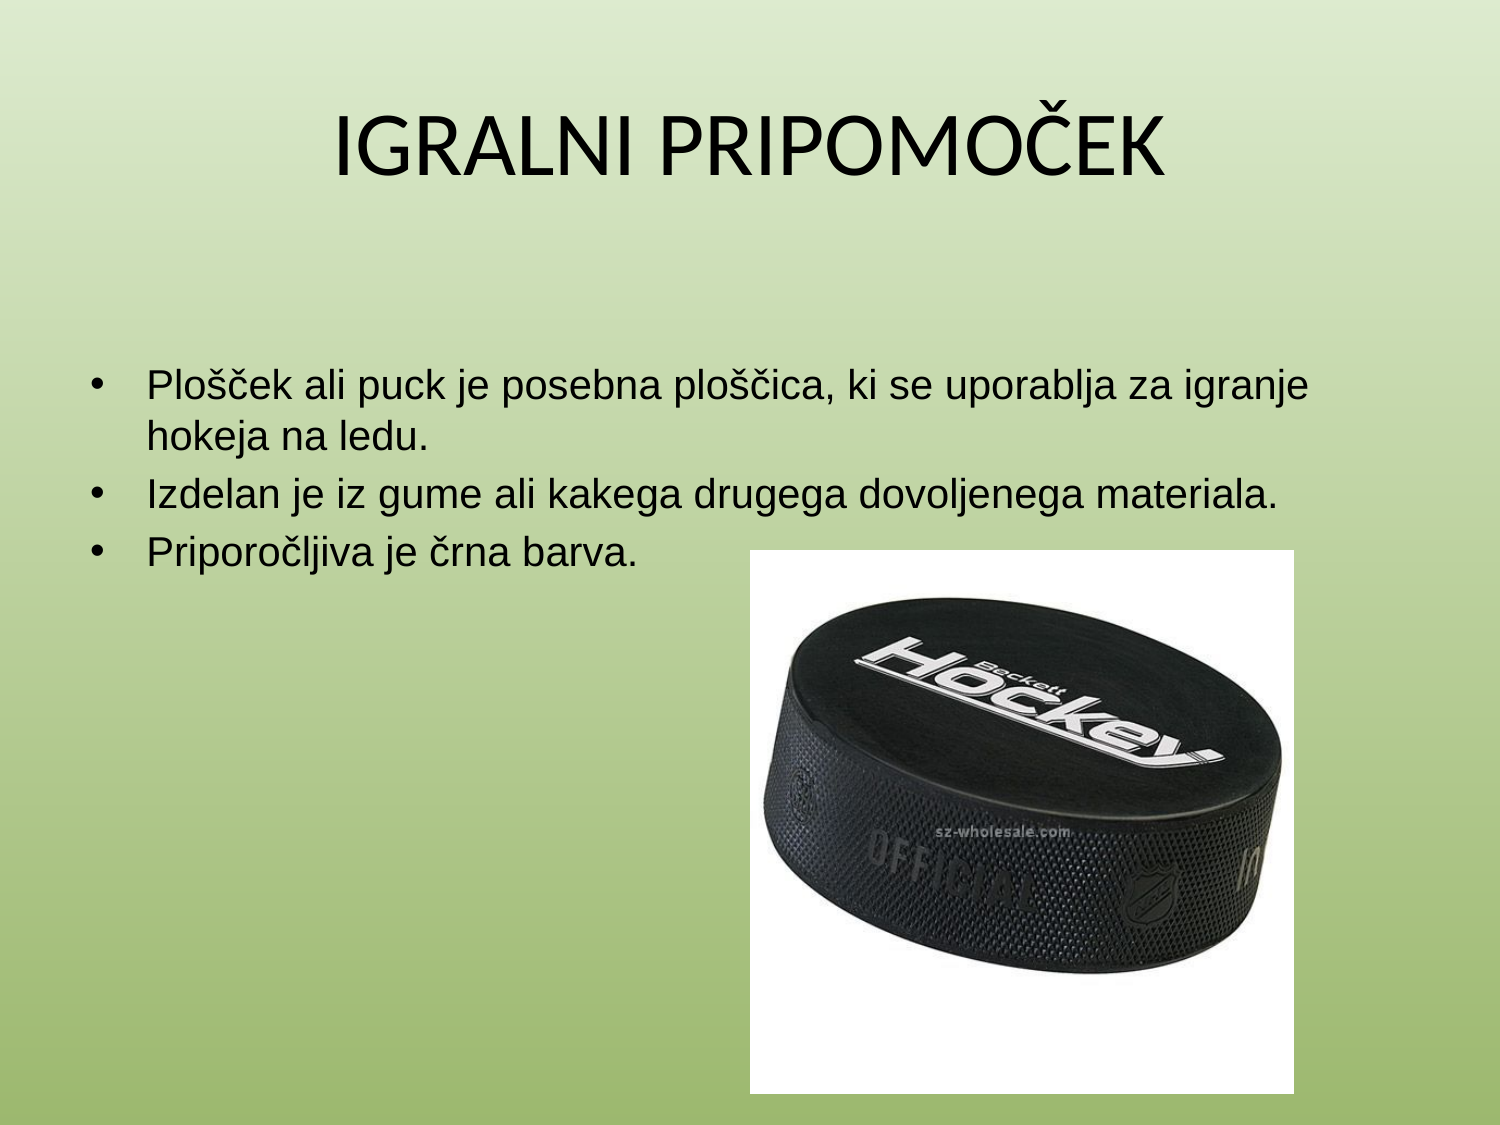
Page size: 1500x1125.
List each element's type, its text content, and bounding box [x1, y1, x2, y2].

title IGRALNI PRIPOMOČEK [75, 45, 1425, 233]
list Plošček ali puck je posebna ploščica, ki se uporablja za igranje hokeja na ledu. Izdelan je iz gume ali kakega drugega dovoljenega materiala. Priporočljiva je črna barva. [75, 262, 1425, 1005]
picture [750, 550, 1294, 1094]
